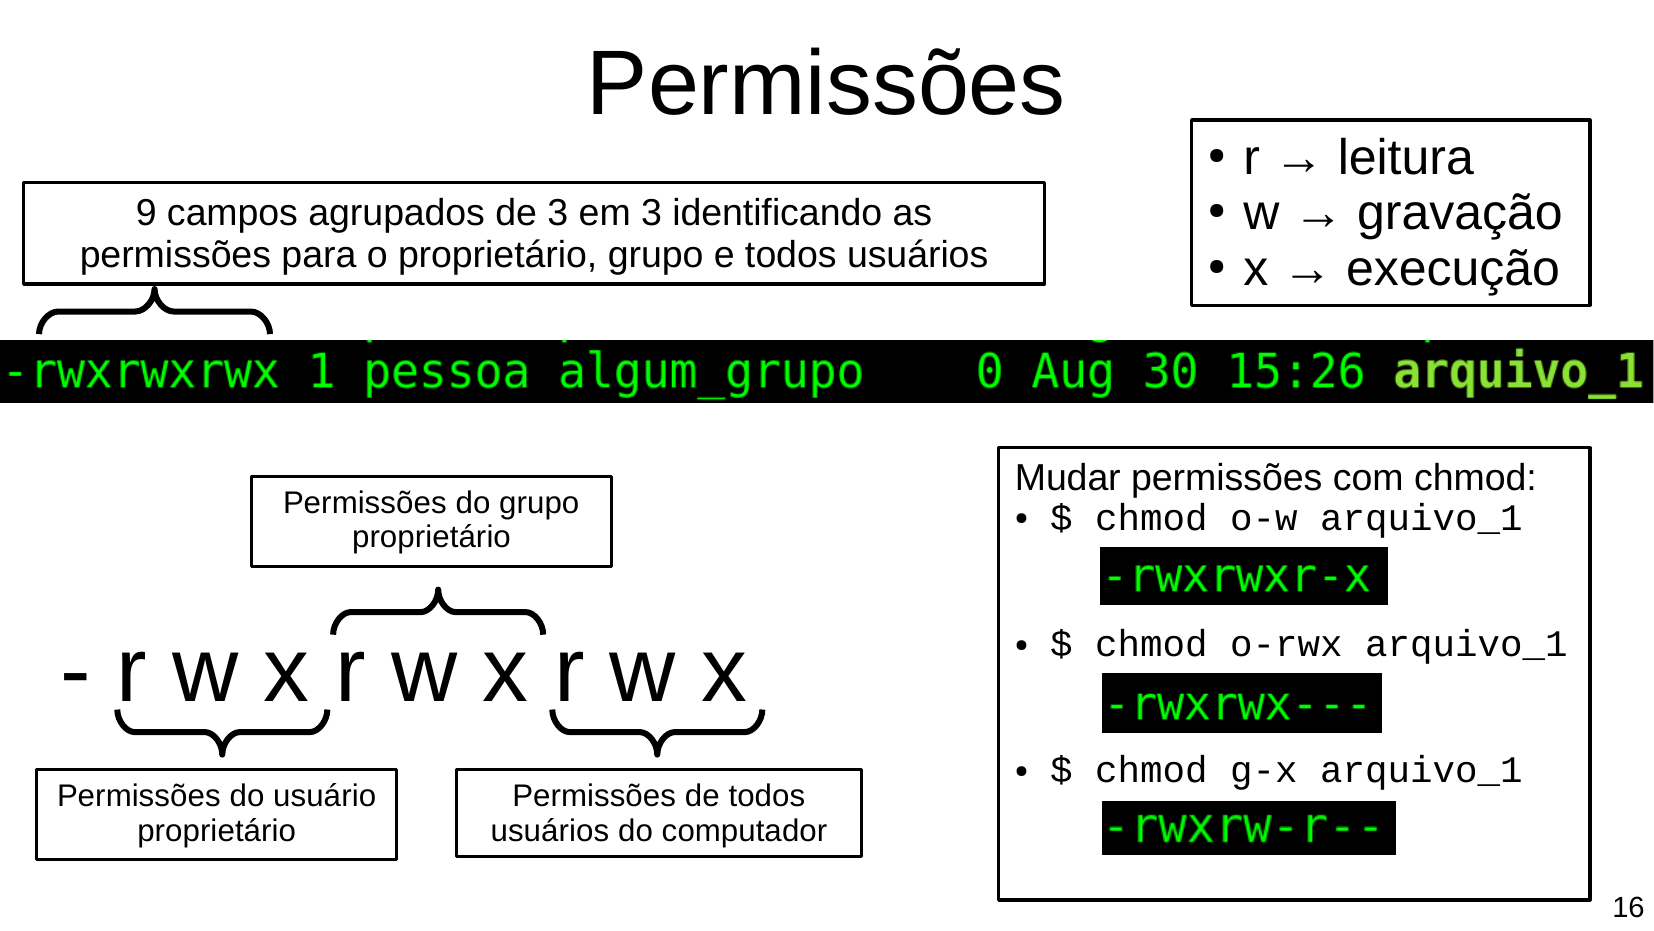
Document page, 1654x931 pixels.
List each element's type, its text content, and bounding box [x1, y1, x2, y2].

title - r w x r w x r w x [57, 614, 778, 725]
picture [0, 340, 1654, 403]
picture [1102, 801, 1396, 856]
text_box r → leitura w → gravação x → execução [1191, 120, 1591, 306]
text_box Mudar permissões com chmod: $ chmod o-w arquivo_1 $ chmod o-rwx arquivo_1 $ chmod g-x arquivo_1 [998, 447, 1591, 901]
text_box Permissões do usuário proprietário [36, 769, 397, 860]
text_box 9 campos agrupados de 3 em 3 identificando as permissões para o proprietário, grupo e todos usuários [23, 182, 1045, 284]
title Permissões [82, 31, 1571, 135]
text_box Permissões do grupo proprietário [251, 476, 612, 567]
picture [1102, 673, 1382, 733]
text_box Permissões de todos usuários do computador [456, 769, 862, 857]
